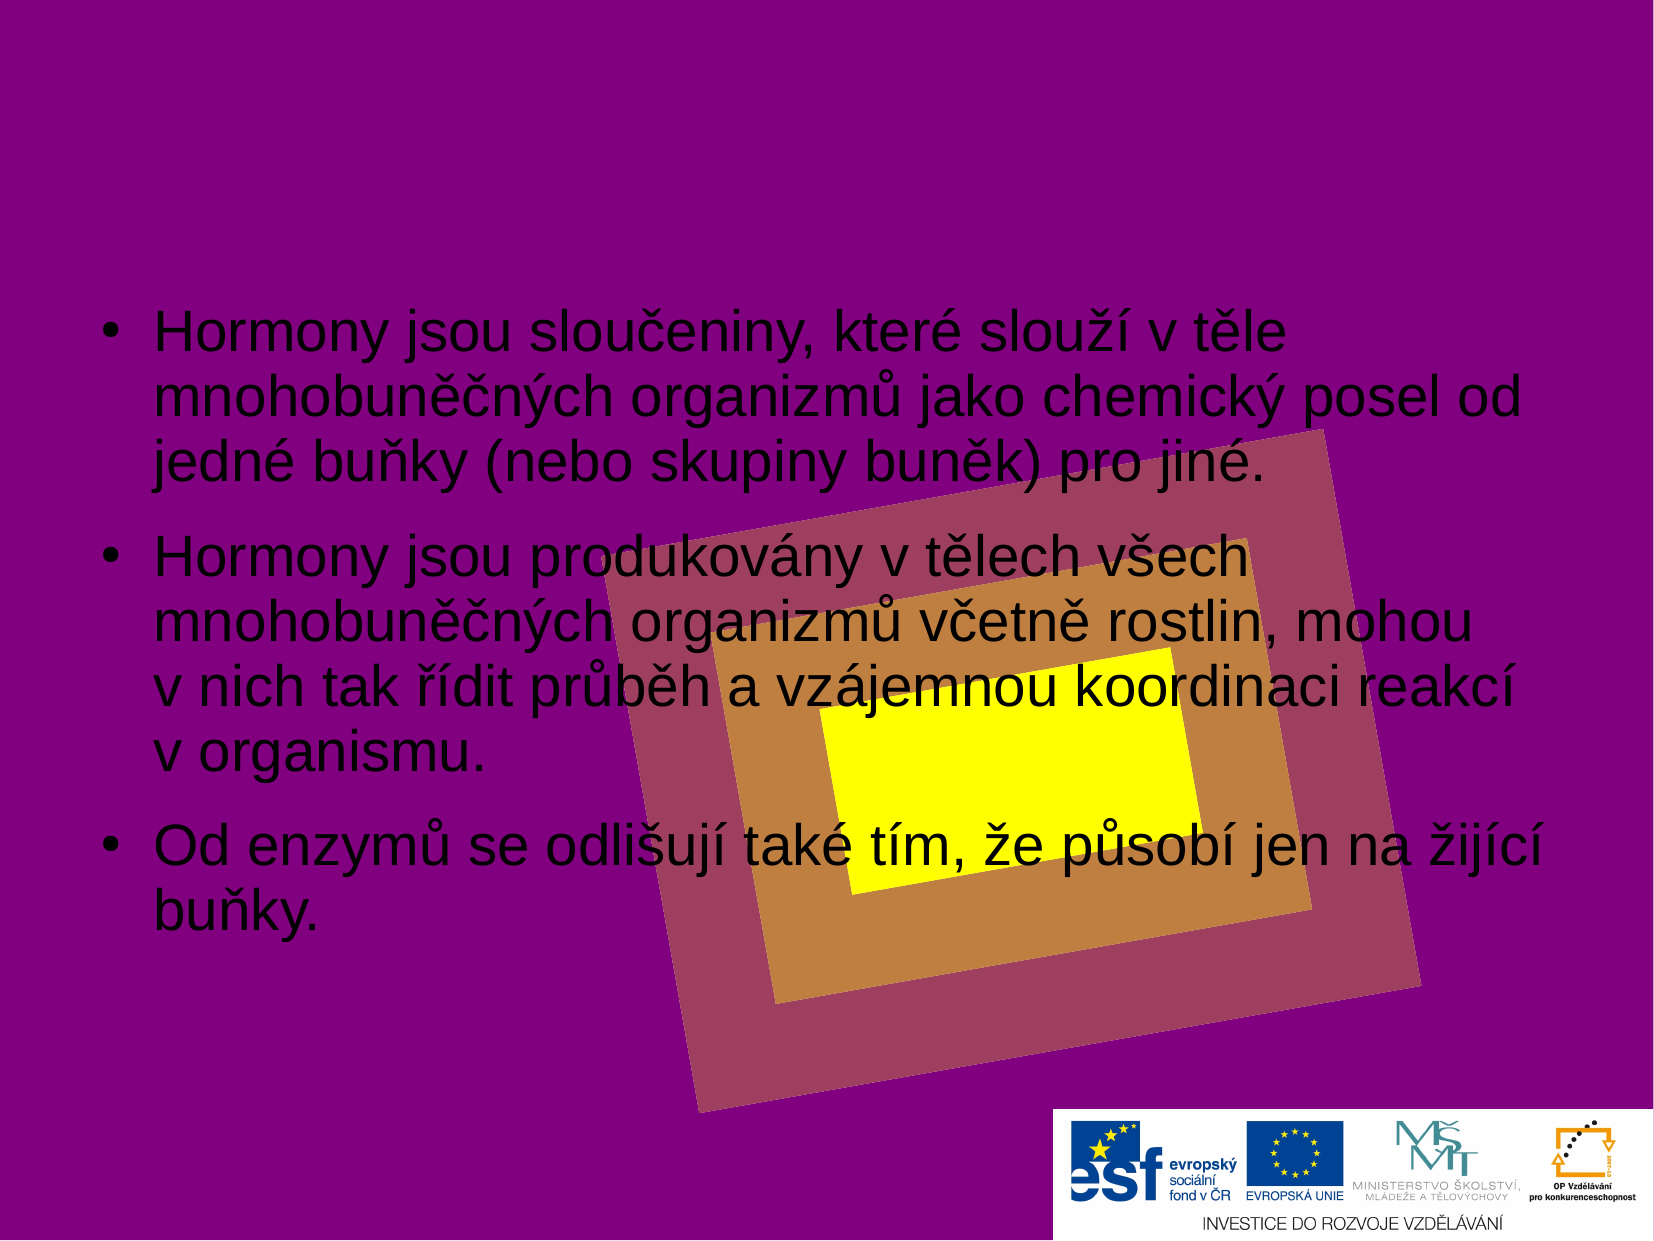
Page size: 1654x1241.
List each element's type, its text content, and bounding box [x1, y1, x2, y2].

list Hormony jsou sloučeniny, které slouží v těle mnohobuněčných organizmů jako chemický posel od jedné buňky (nebo skupiny buněk) pro jiné. Hormony jsou produkovány v tělech všech mnohobuněčných organizmů včetně rostlin, mohou v nich tak řídit průběh a vzájemnou koordinaci reakcí v organismu. Od enzymů se odlišují také tím, že působí jen na žijící buňky. [82, 299, 1571, 942]
picture [1053, 1109, 1654, 1241]
